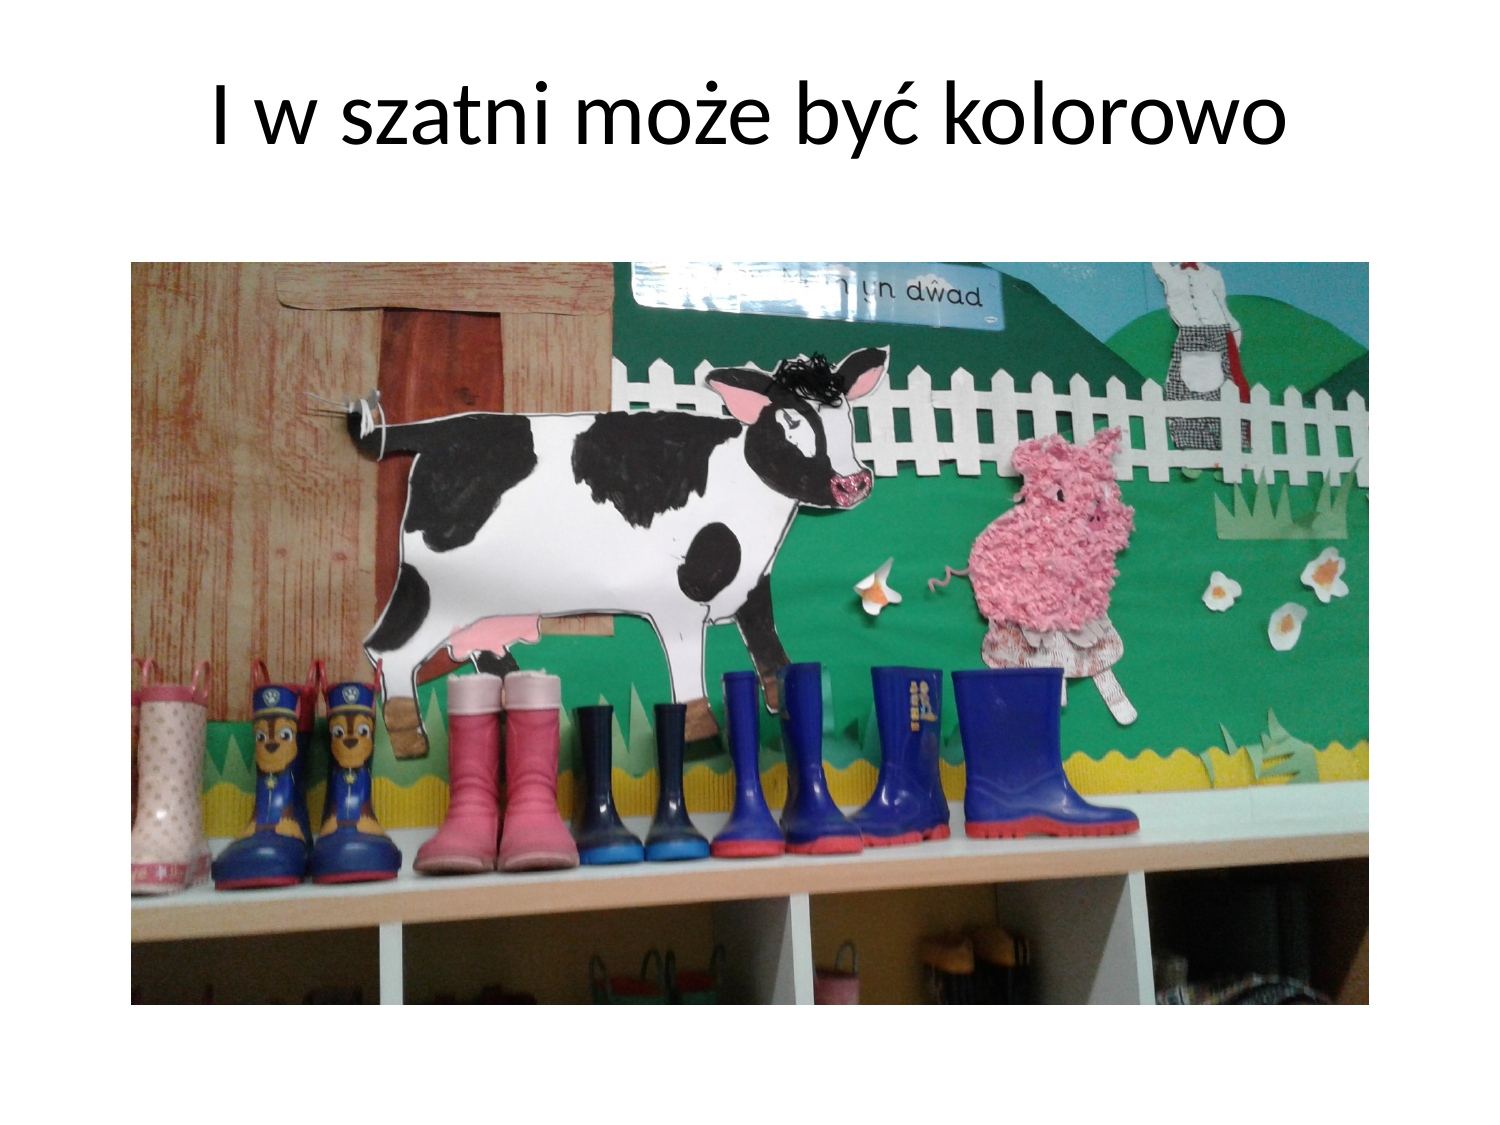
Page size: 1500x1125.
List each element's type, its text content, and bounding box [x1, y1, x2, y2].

title I w szatni może być kolorowo [75, 45, 1425, 233]
picture [131, 262, 1369, 1005]
